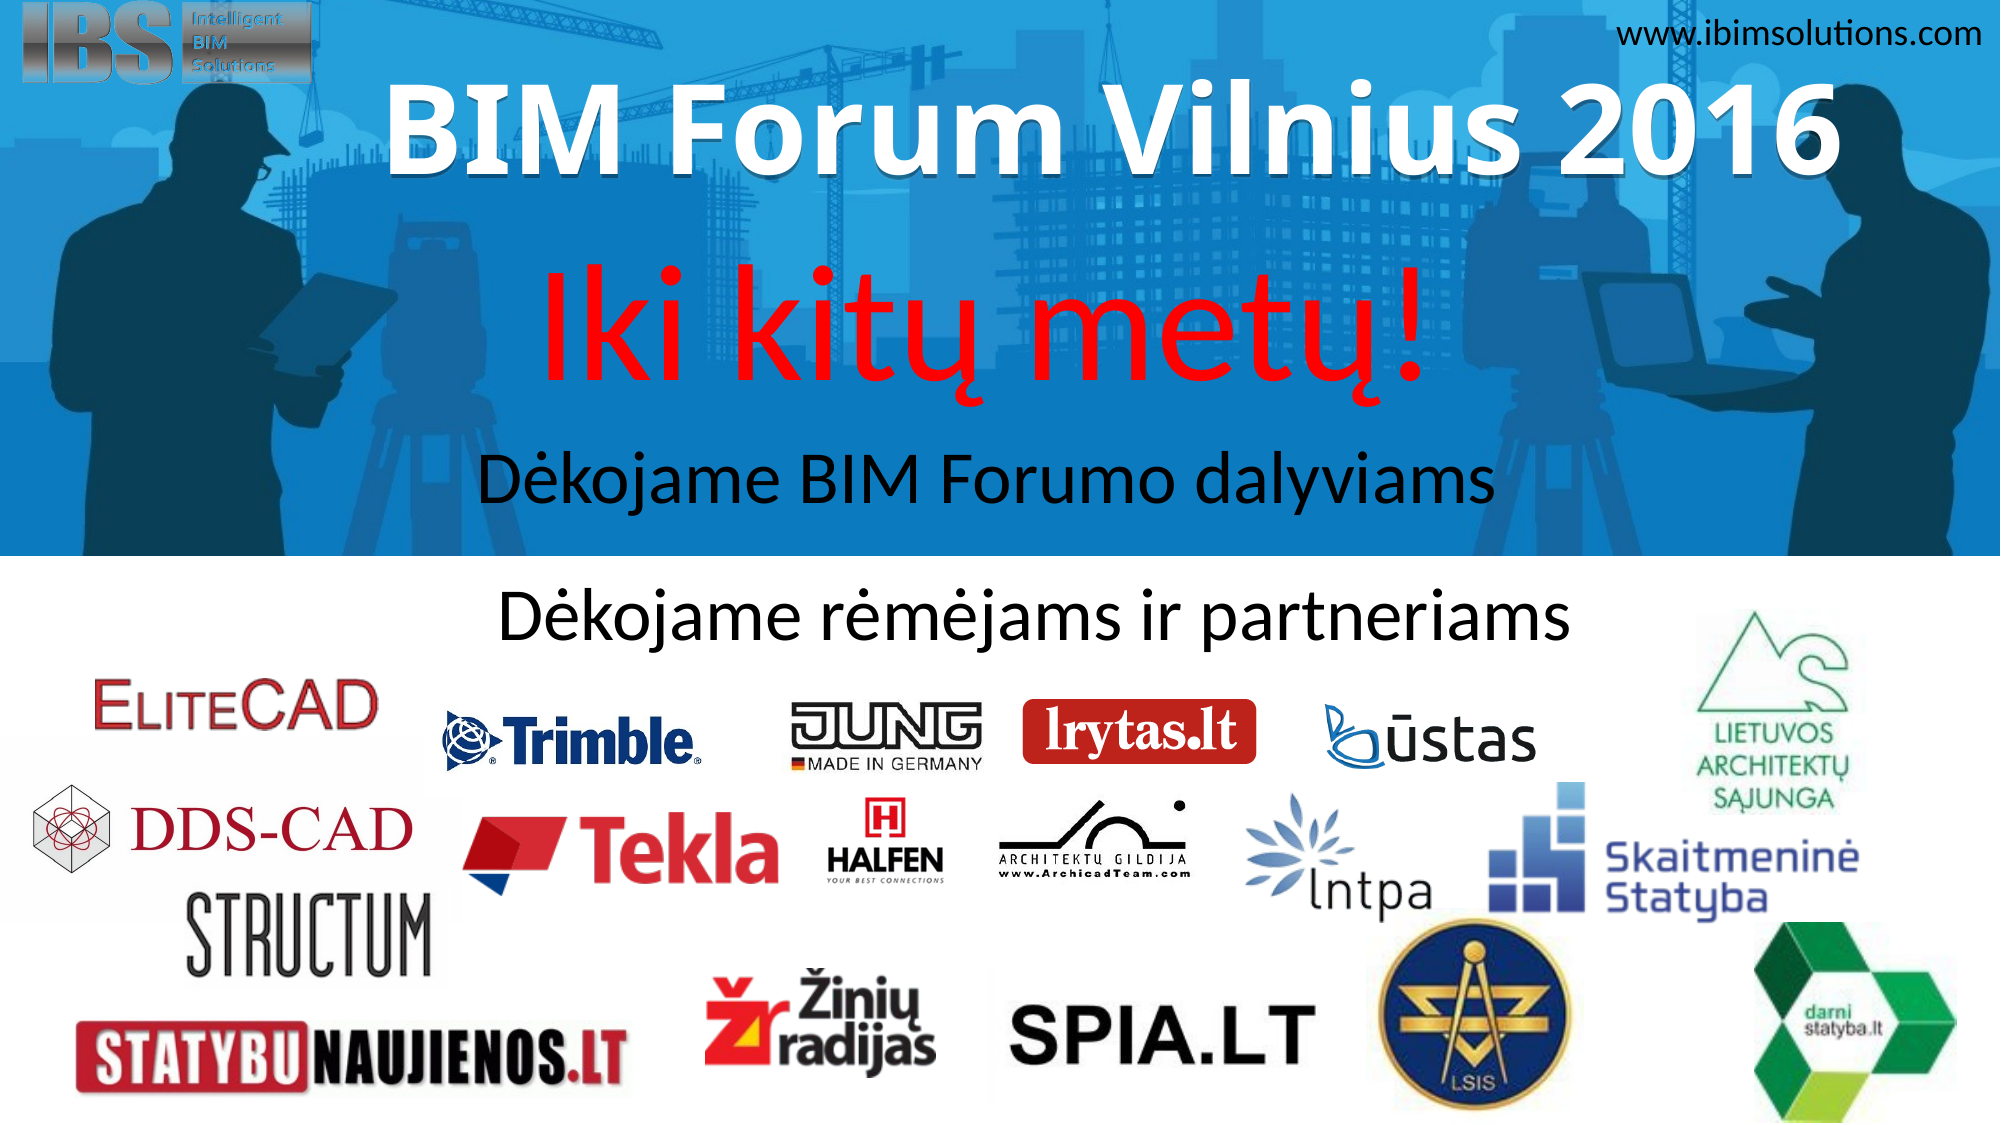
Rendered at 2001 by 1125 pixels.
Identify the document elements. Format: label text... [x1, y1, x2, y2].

picture [986, 967, 1327, 1104]
picture [1245, 609, 1957, 1125]
text_box Iki kitų metų! [408, 205, 1566, 424]
picture [705, 968, 936, 1078]
picture [0, 0, 2000, 556]
picture [0, 684, 992, 992]
text_box Dėkojame BIM Forumo dalyviams [461, 421, 1619, 528]
picture [991, 787, 1207, 897]
picture [1841, 244, 1853, 253]
picture [1772, 281, 1782, 288]
picture [820, 798, 950, 886]
picture [75, 1020, 633, 1098]
picture [95, 678, 379, 731]
text_box www.ibimsolutions.com [1600, 0, 2000, 63]
picture [1016, 677, 1262, 785]
text_box Dėkojame rėmėjams ir partneriams [482, 558, 1640, 665]
picture [1865, 92, 1876, 97]
text_box BIM Forum Vilnius 2016 [364, 54, 1865, 210]
